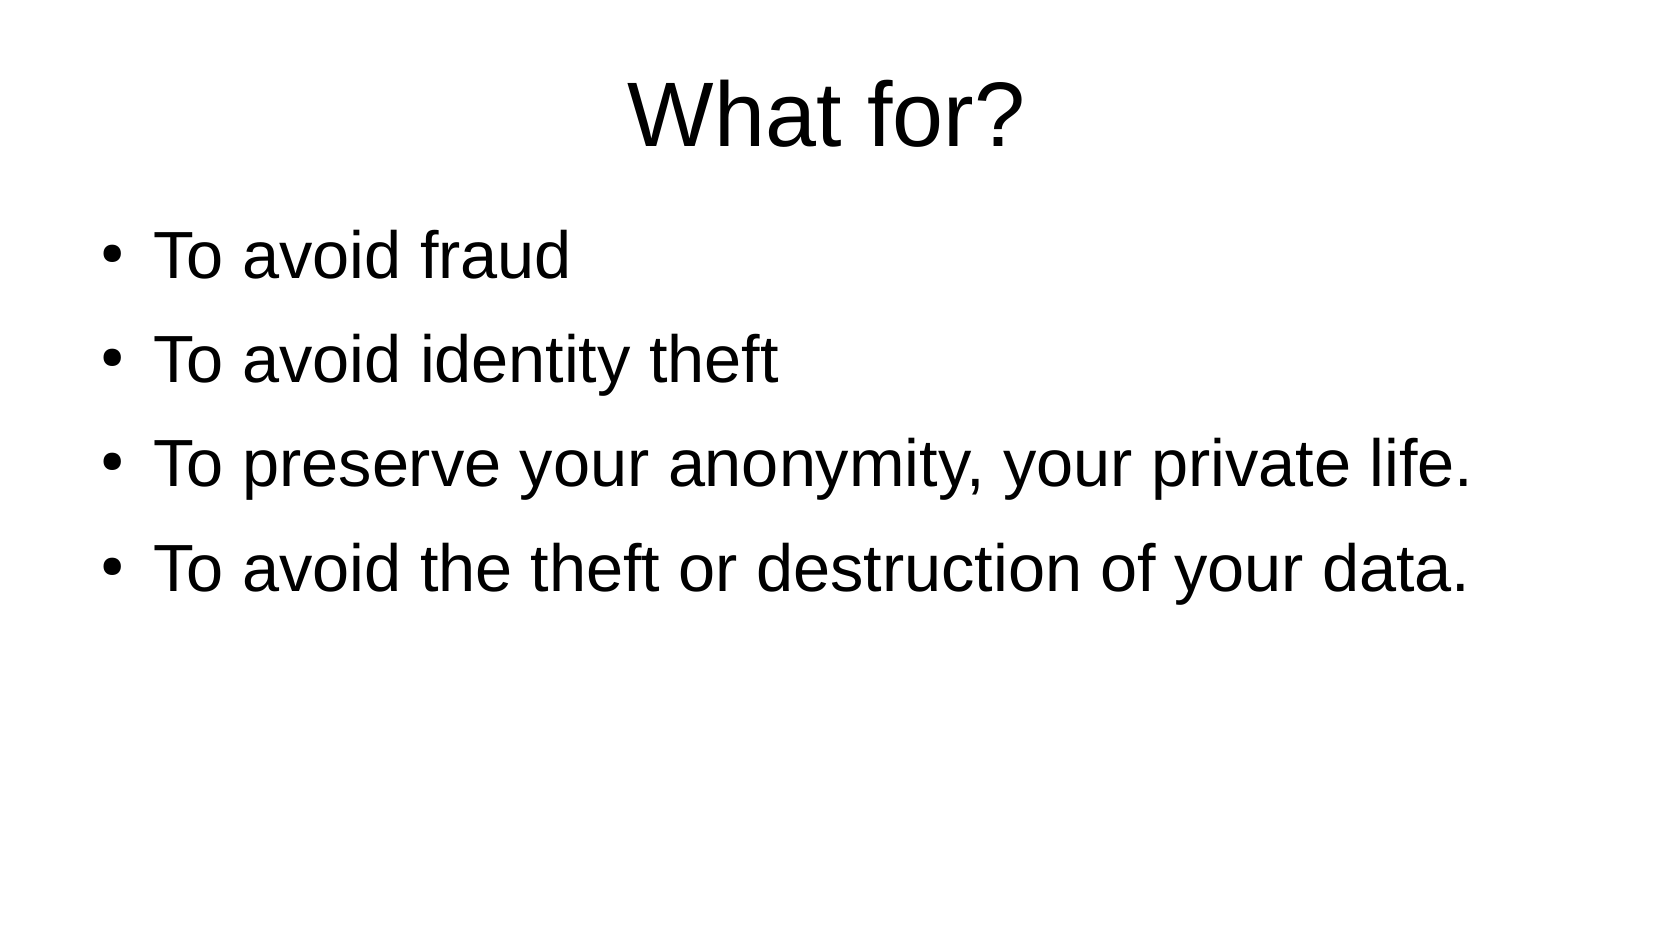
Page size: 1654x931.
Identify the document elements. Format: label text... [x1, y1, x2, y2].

list To avoid fraud To avoid identity theft To preserve your anonymity, your private life. To avoid the theft or destruction of your data. [82, 217, 1571, 758]
title What for? [82, 37, 1571, 193]
